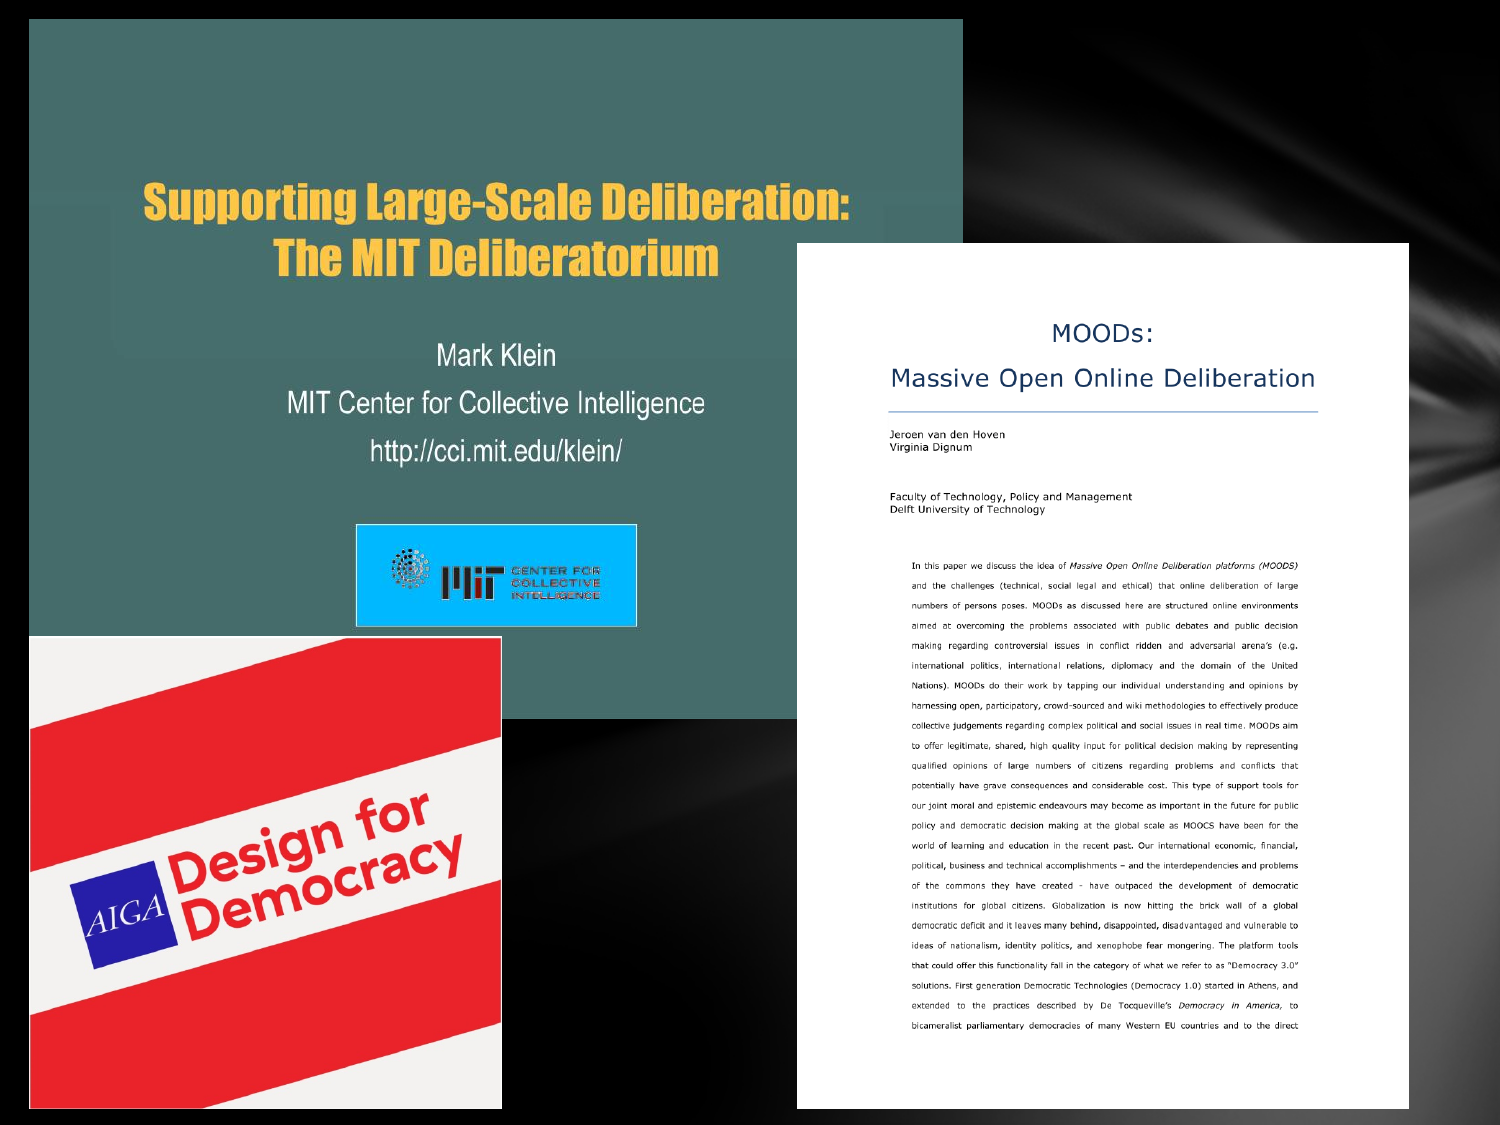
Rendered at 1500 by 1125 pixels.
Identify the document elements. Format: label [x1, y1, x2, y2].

picture [29, 19, 1409, 1109]
